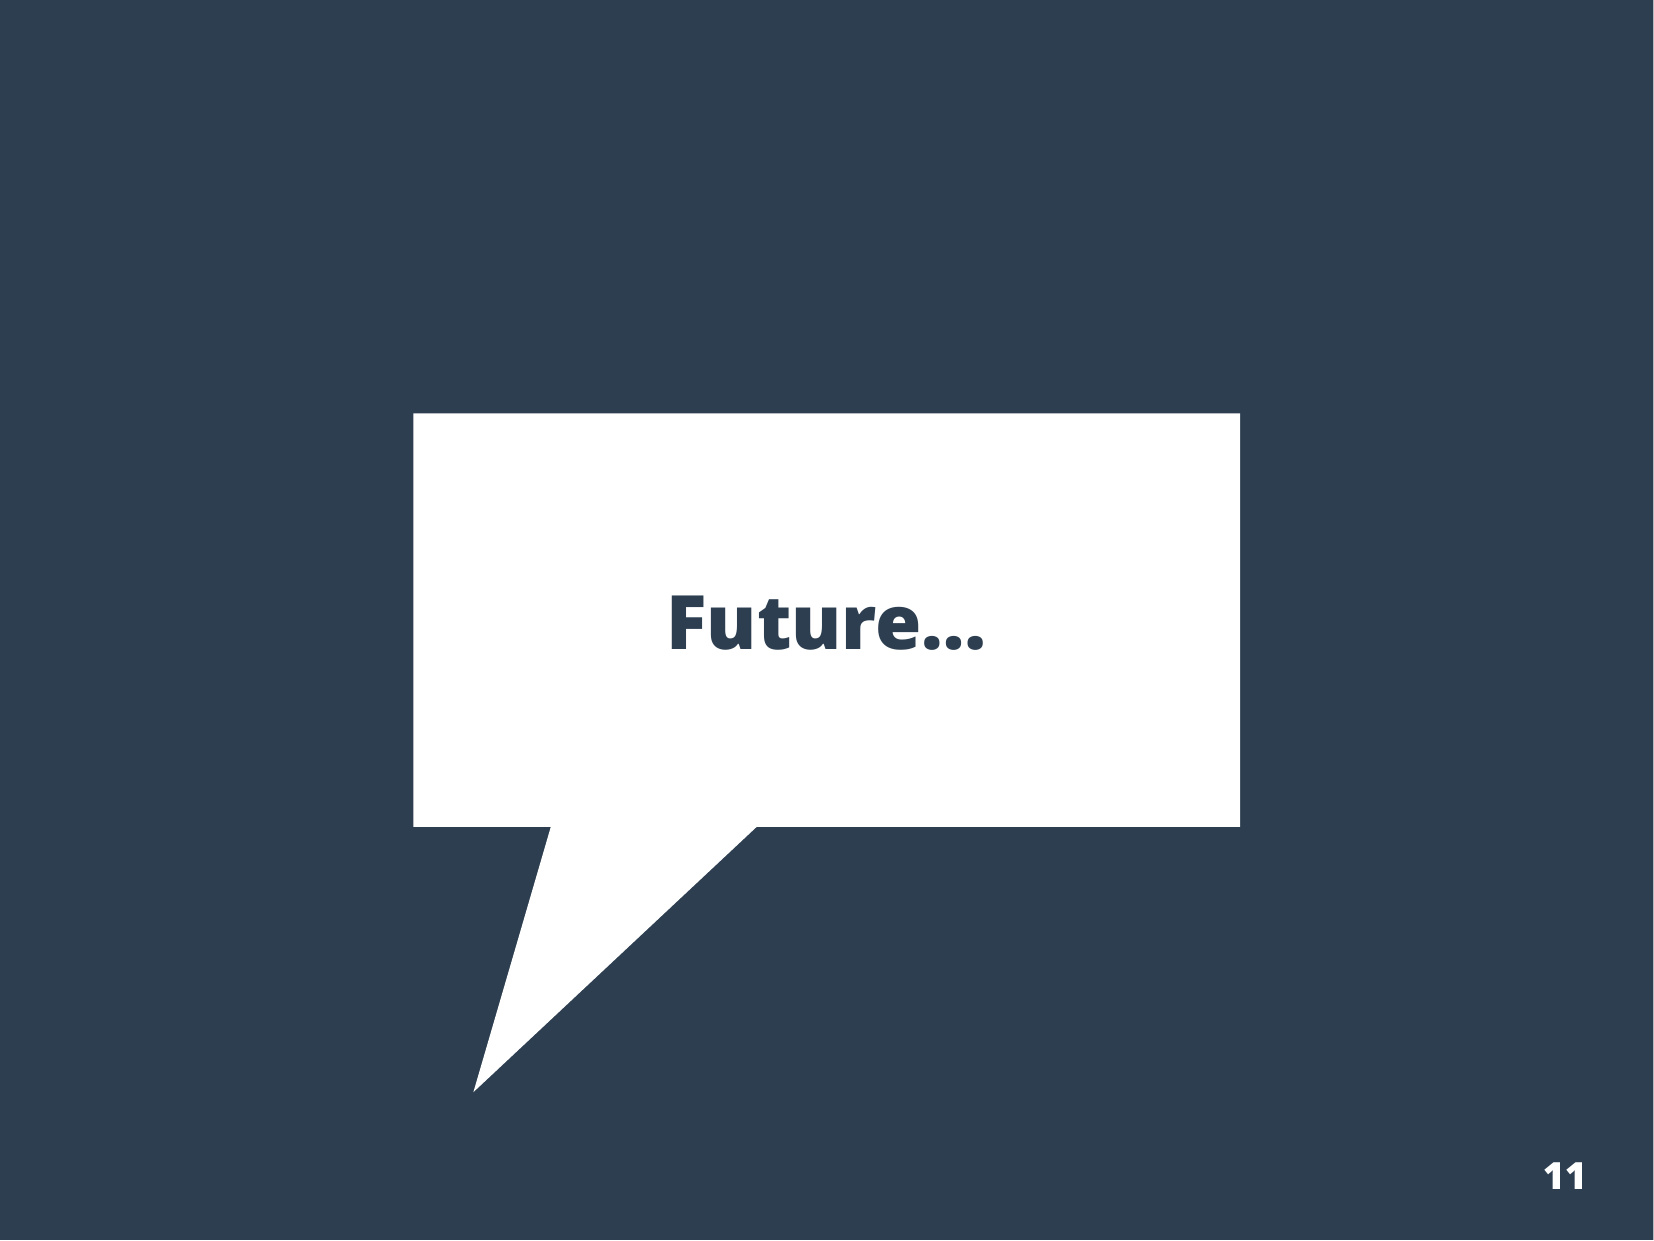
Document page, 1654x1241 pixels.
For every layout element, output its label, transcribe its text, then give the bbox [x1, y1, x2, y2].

title Future… [442, 442, 1211, 798]
